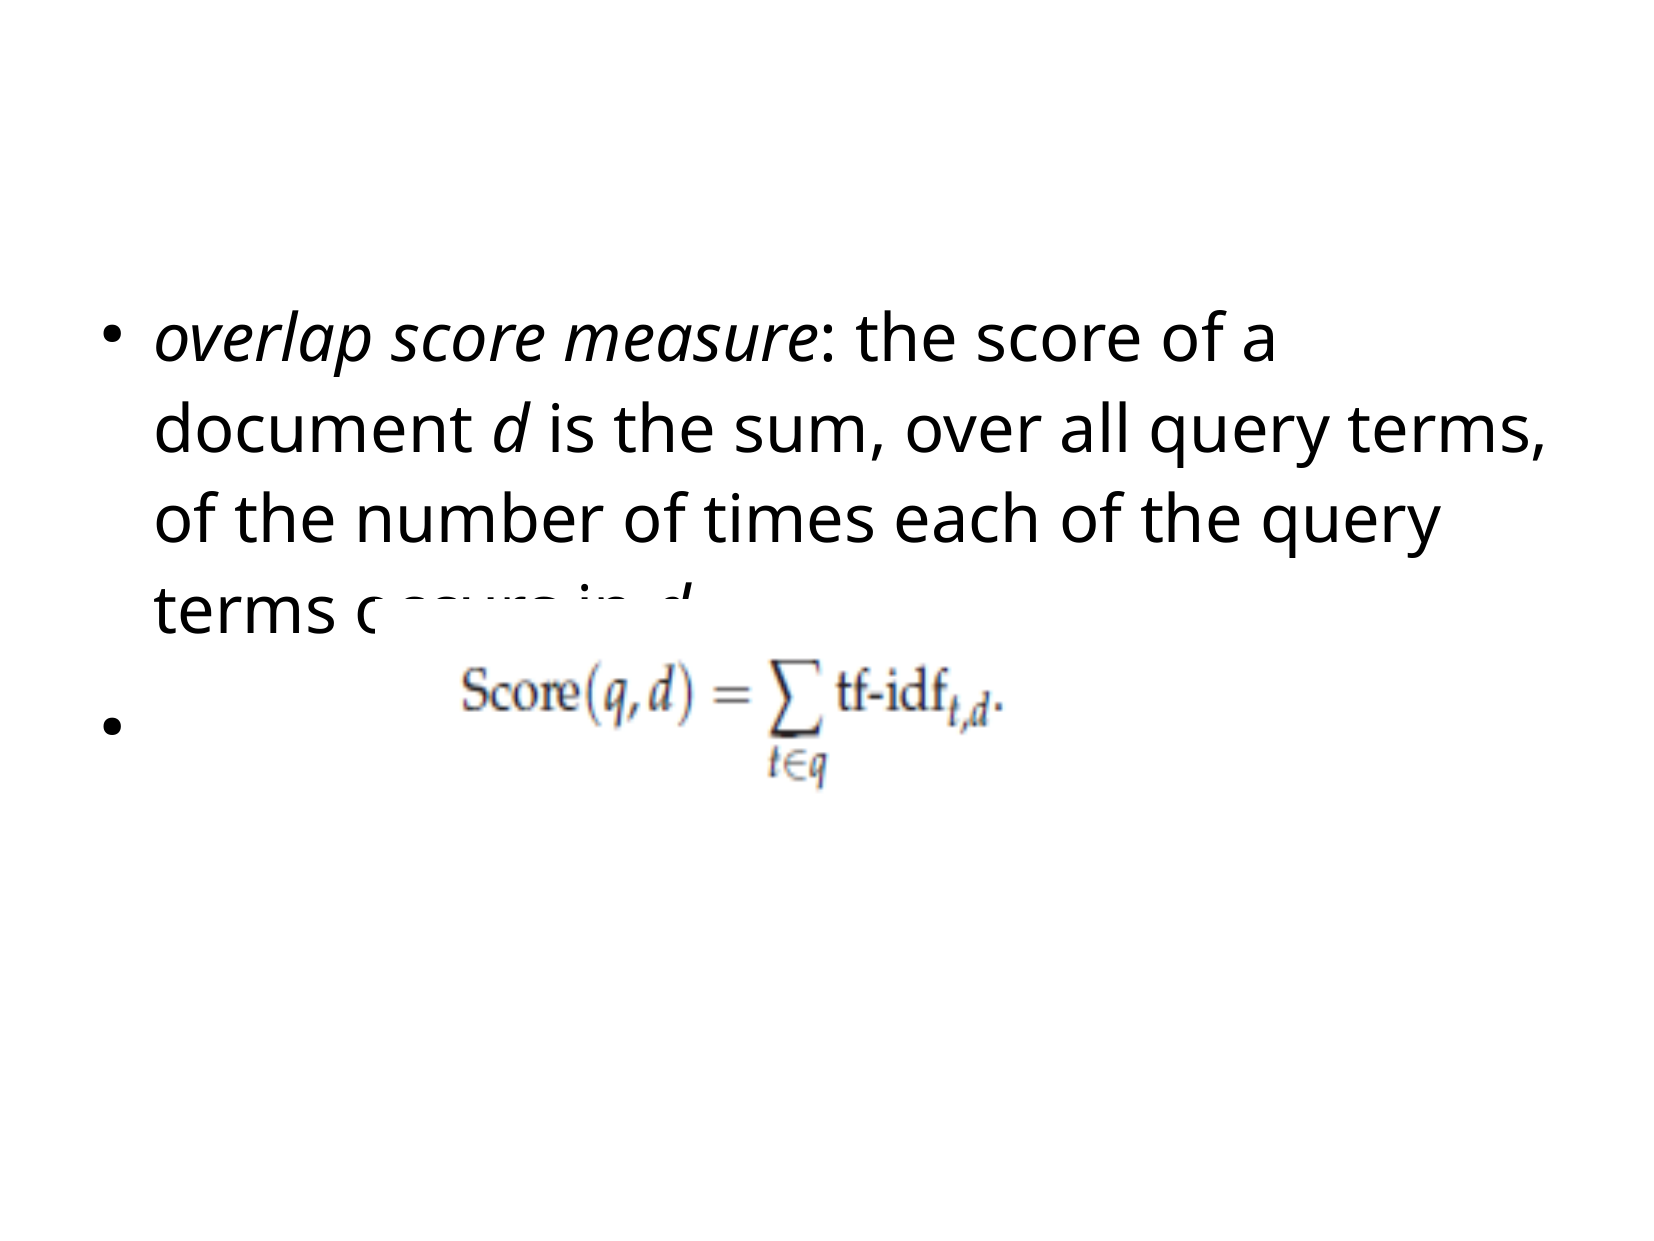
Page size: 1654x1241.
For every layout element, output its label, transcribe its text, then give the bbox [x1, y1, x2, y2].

picture [375, 599, 1051, 826]
list overlap score measure: the score of a document d is the sum, over all query terms, of the number of times each of the query terms occurs in d. [82, 290, 1571, 1094]
